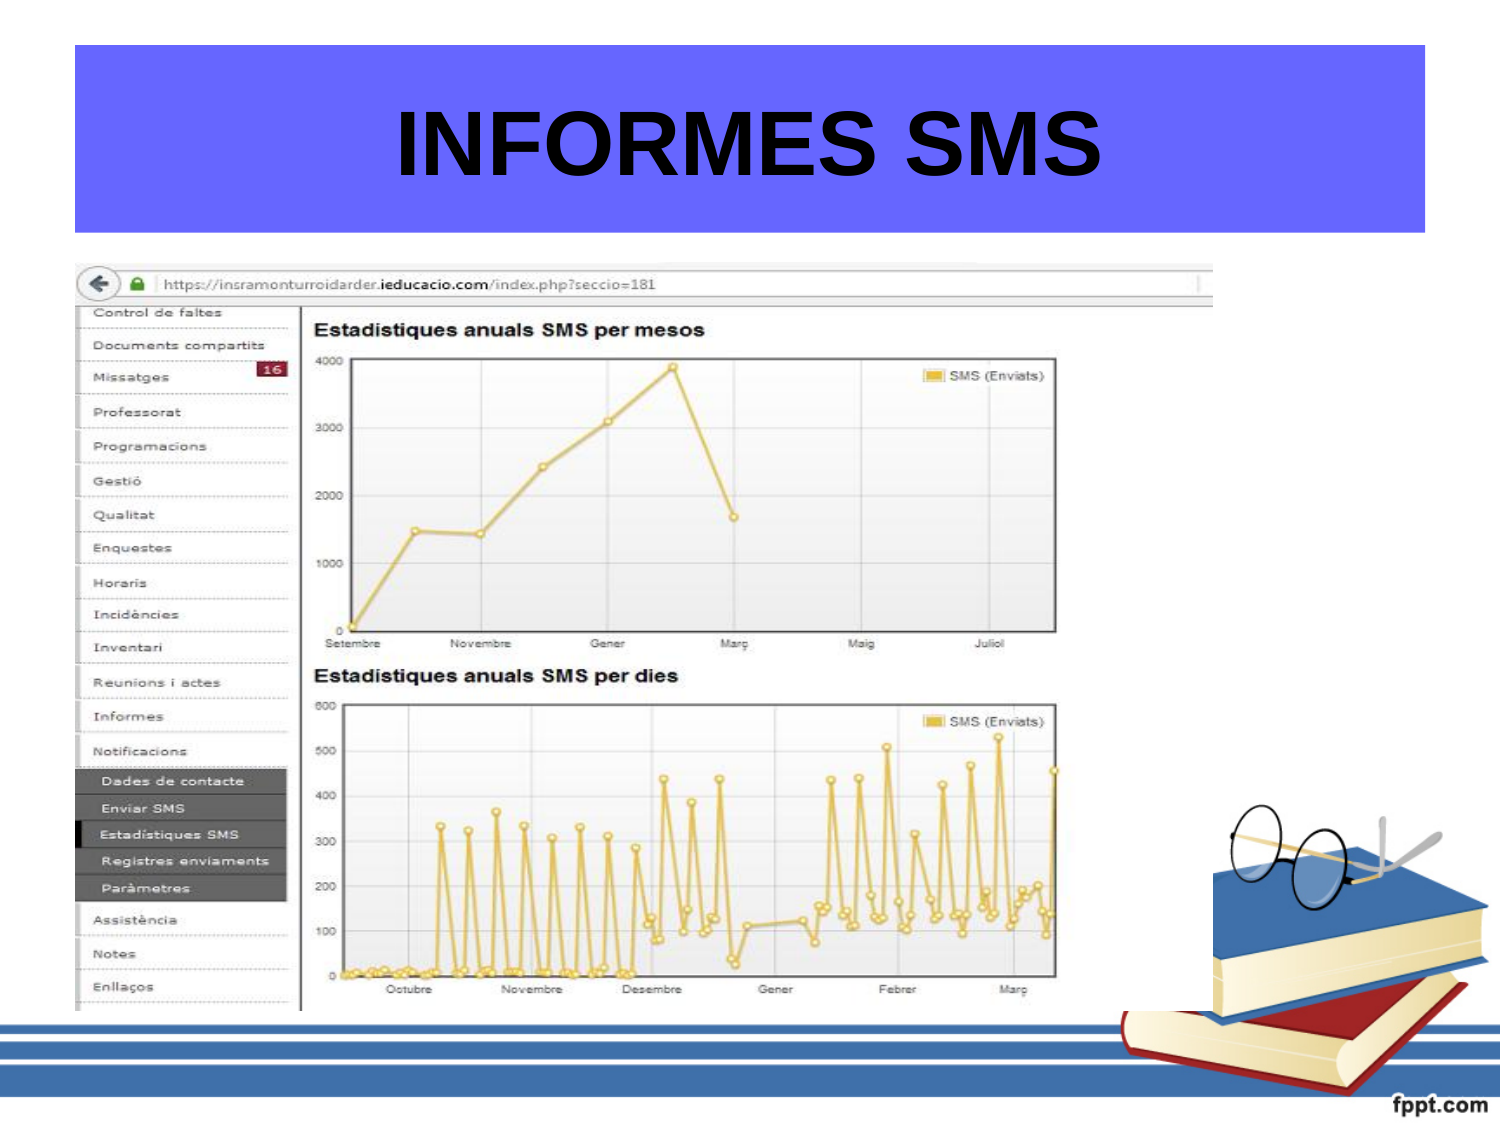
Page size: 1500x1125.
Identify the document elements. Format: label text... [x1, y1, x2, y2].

title INFORMES SMS [75, 45, 1426, 233]
picture [0, 0, 1500, 1125]
